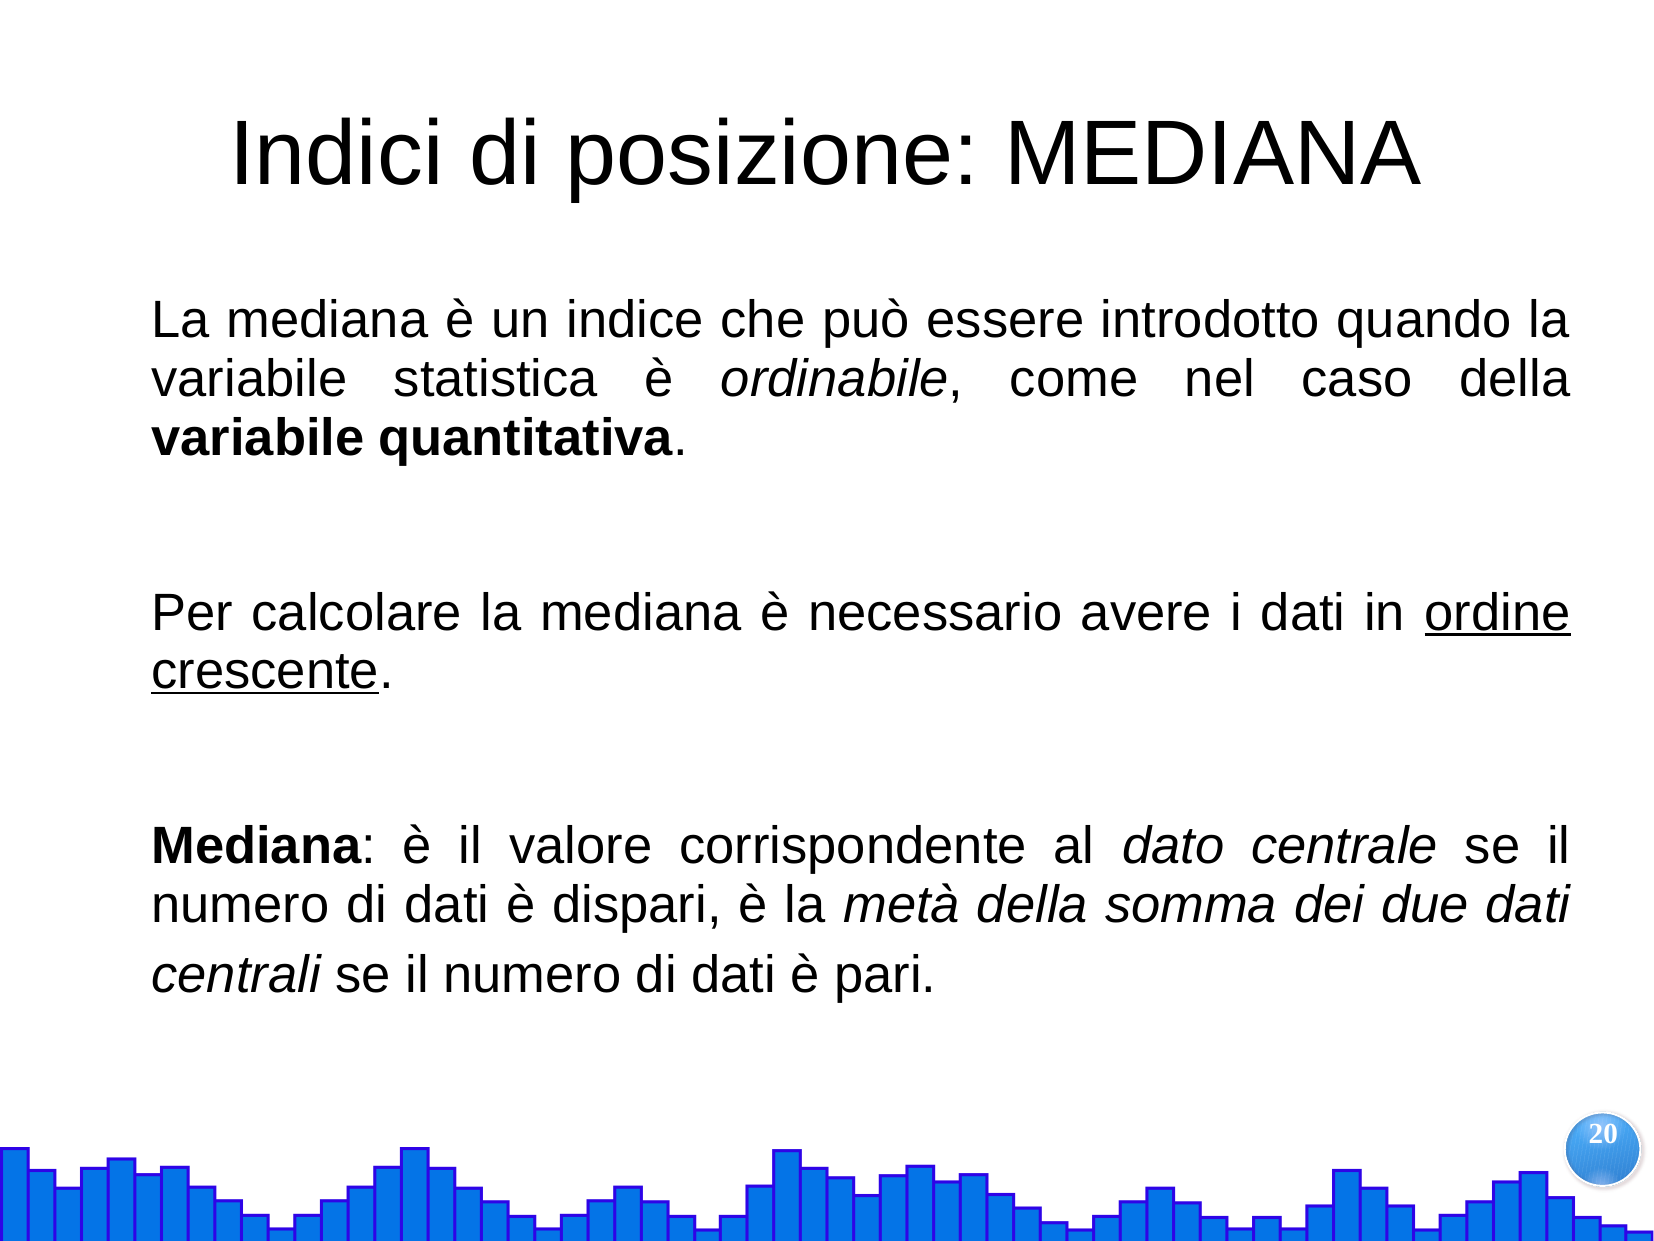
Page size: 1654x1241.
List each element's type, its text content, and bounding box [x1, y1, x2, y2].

list La mediana è un indice che può essere introdotto quando la variabile statistica è ordinabile, come nel caso della variabile quantitativa. Per calcolare la mediana è necessario avere i dati in ordine crescente. Mediana: è il valore corrispondente al dato centrale se il numero di dati è dispari, è la metà della somma dei due dati centrali se il numero di dati è pari. [82, 290, 1571, 1010]
title Indici di posizione: MEDIANA [82, 49, 1571, 257]
picture [0, 1147, 1654, 1241]
